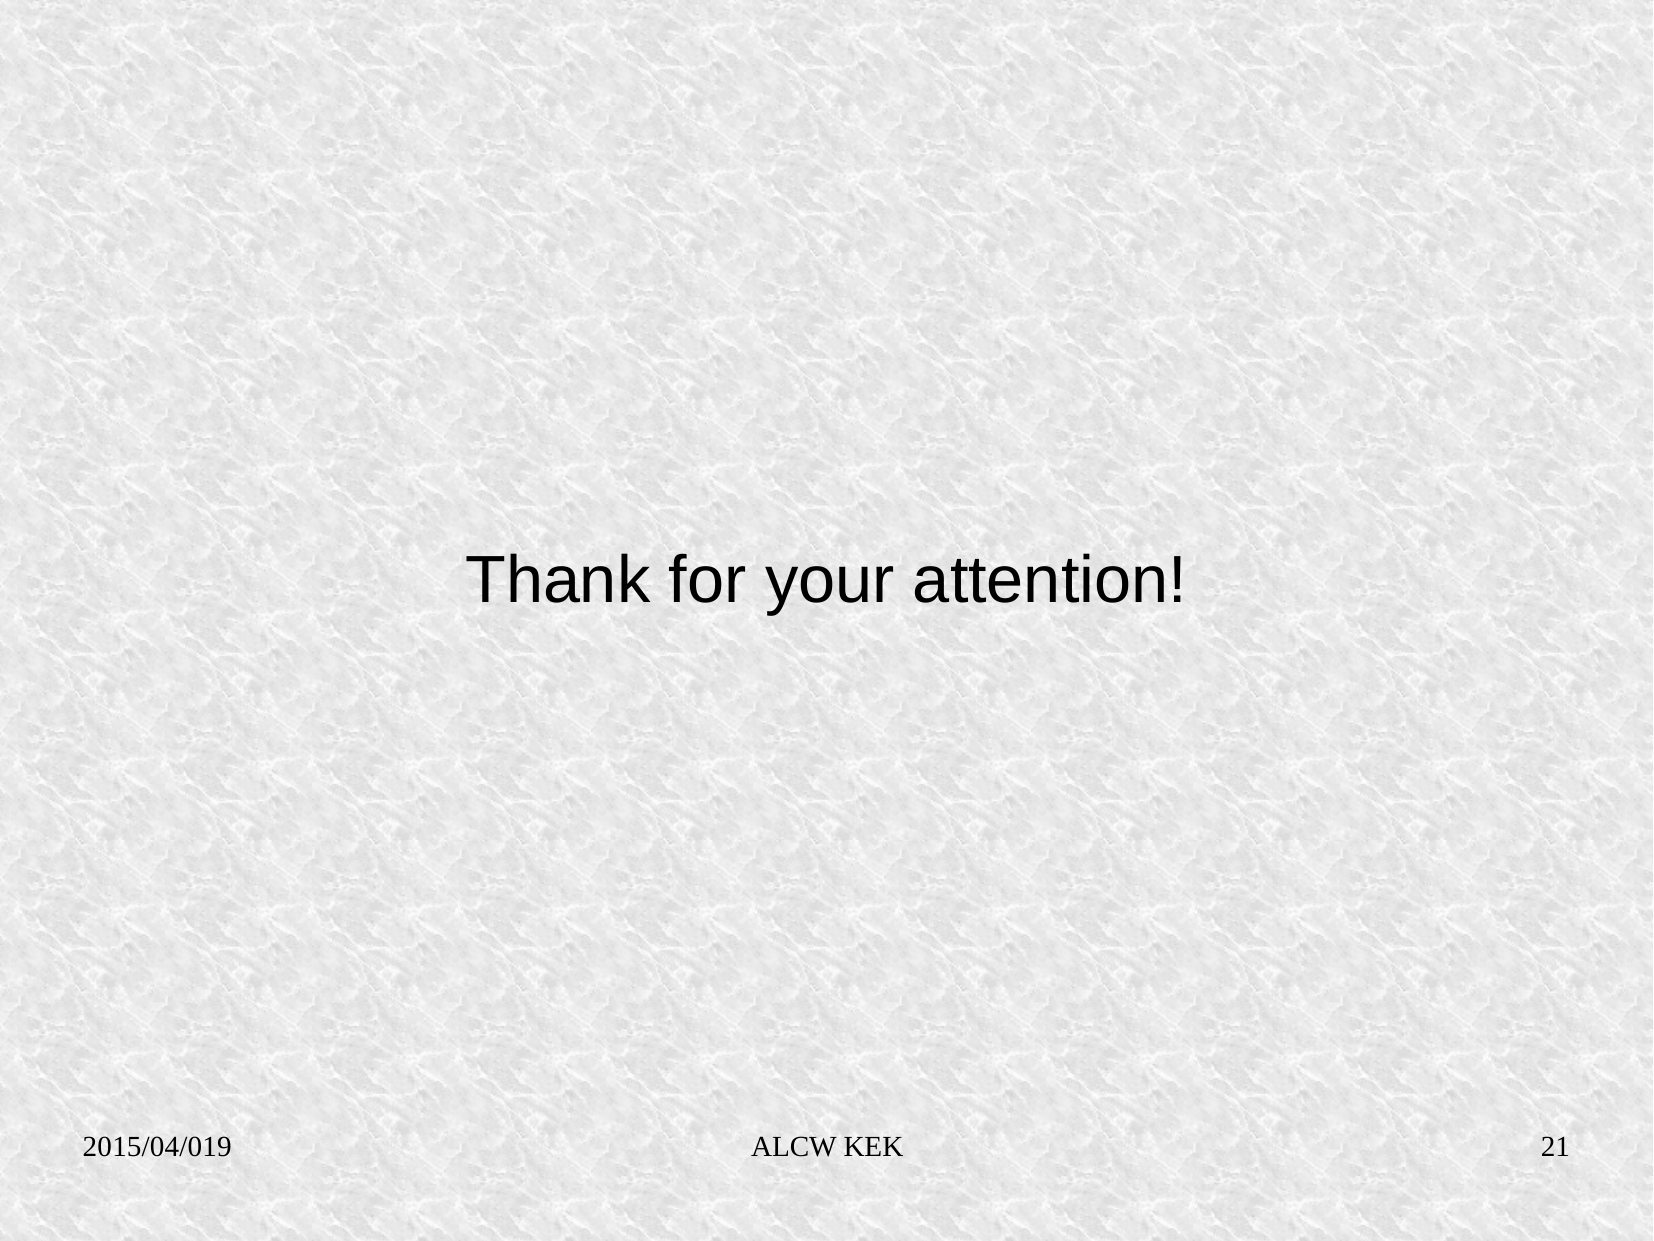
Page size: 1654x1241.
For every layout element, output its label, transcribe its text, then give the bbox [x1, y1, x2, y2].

picture [0, 0, 1654, 1241]
subtitle Thank for your attention! [82, 49, 1571, 1109]
